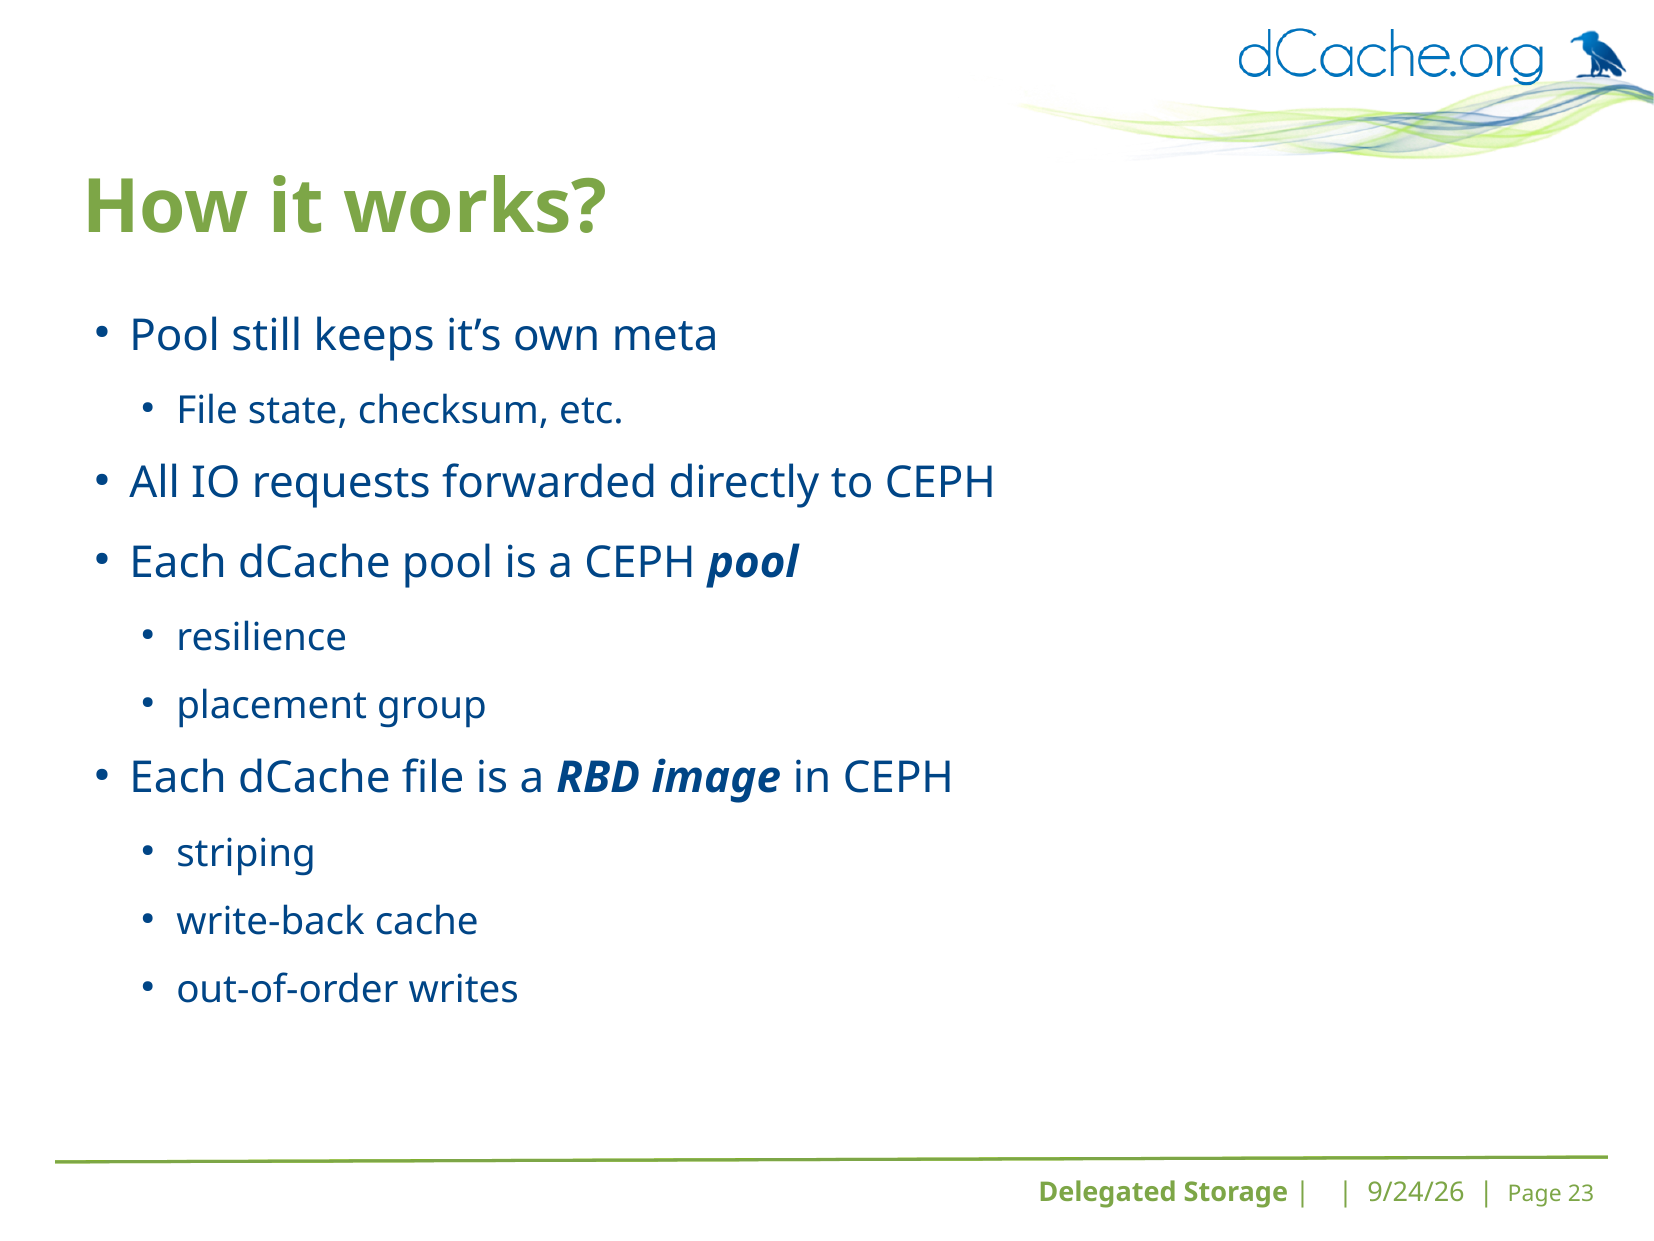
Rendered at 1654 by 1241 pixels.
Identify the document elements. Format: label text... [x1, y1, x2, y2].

title How it works? [82, 155, 1605, 252]
picture [956, 16, 1654, 169]
list Pool still keeps it’s own meta File state, checksum, etc. All IO requests forwarded directly to CEPH Each dCache pool is a CEPH pool resilience placement group Each dCache file is a RBD image in CEPH striping write-back cache out-of-order writes [82, 302, 1571, 1023]
